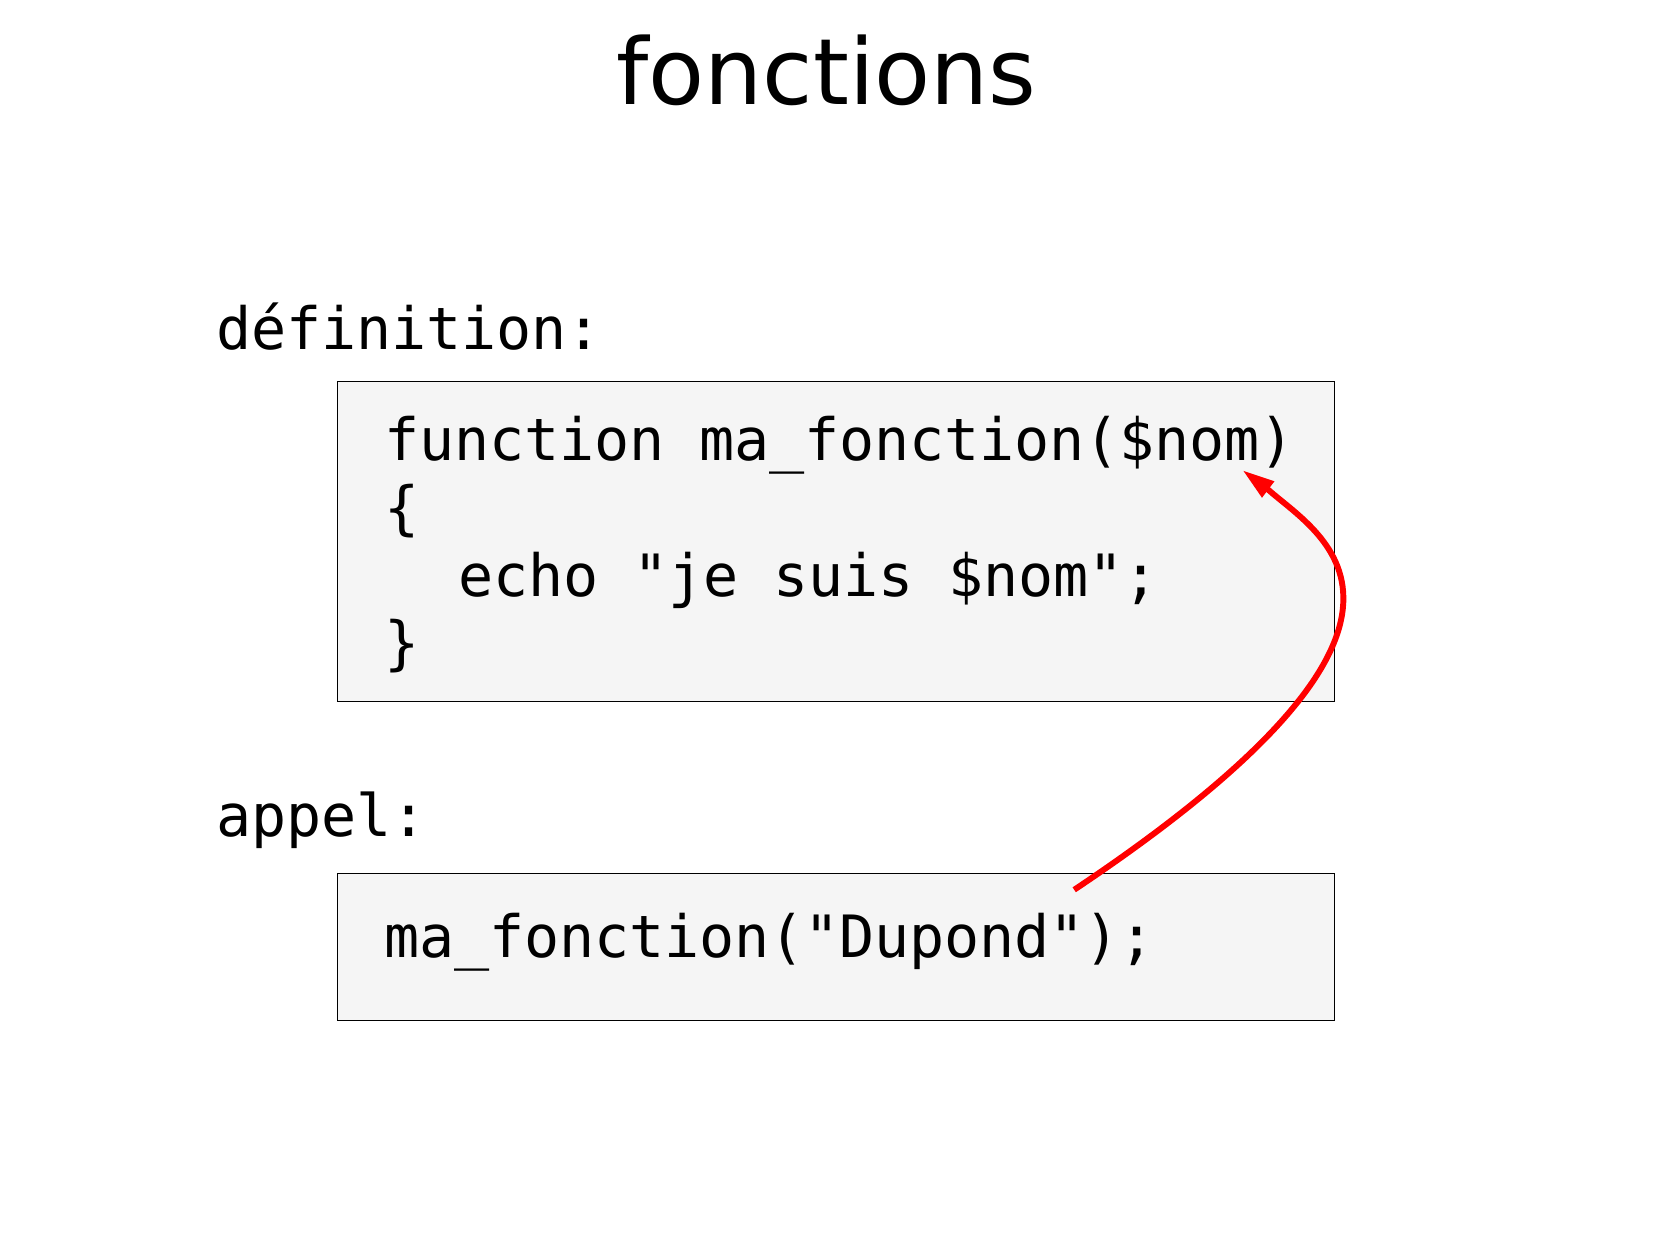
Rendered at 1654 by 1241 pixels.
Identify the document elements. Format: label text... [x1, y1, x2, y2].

title fonctions [0, 11, 1654, 134]
text_box définition: [216, 295, 603, 363]
text_box function ma_fonction($nom) { echo "je suis $nom"; } [384, 406, 1295, 678]
text_box [337, 873, 1335, 1021]
text_box [337, 381, 1335, 702]
text_box ma_fonction("Dupond"); [384, 903, 1155, 972]
text_box [1303, 651, 1335, 702]
text_box appel: [216, 782, 526, 851]
